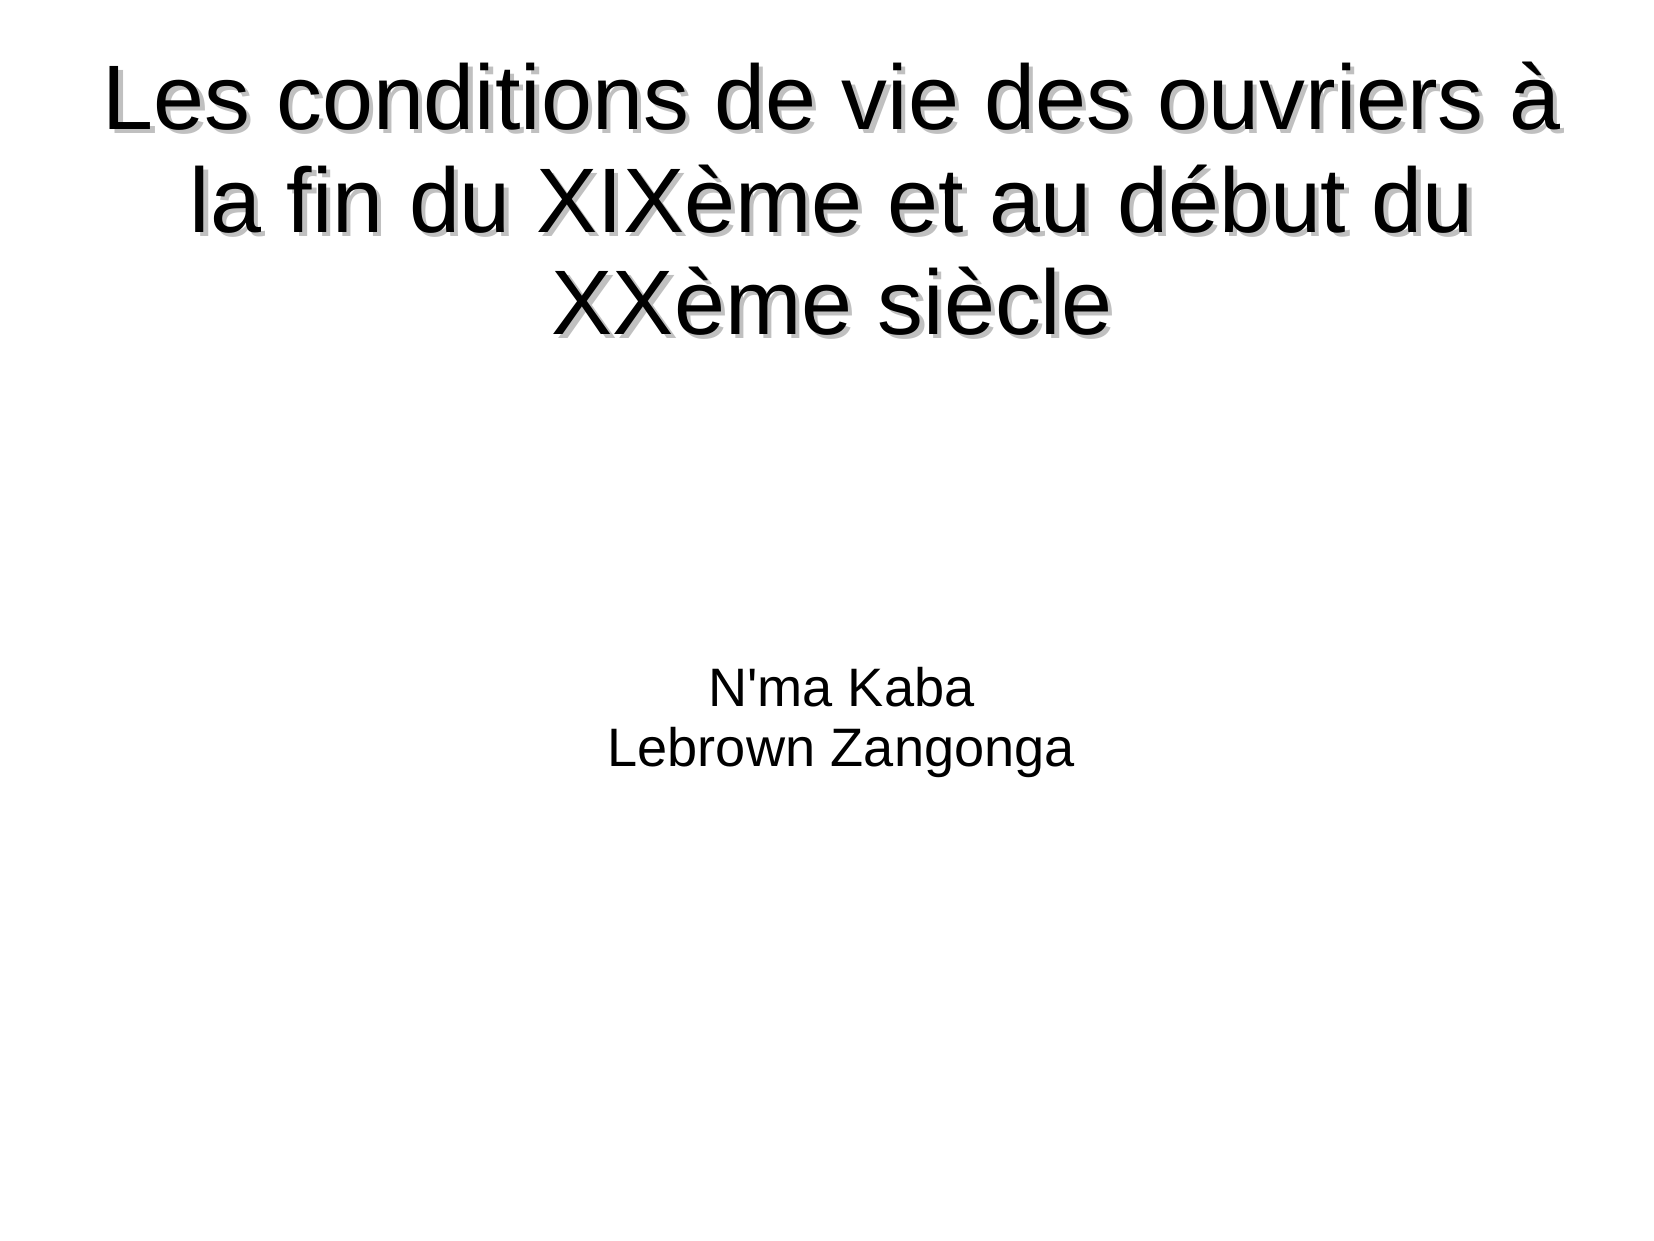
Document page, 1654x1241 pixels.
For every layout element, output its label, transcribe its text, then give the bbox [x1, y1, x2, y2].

title Les conditions de vie des ouvriers à la fin du XIXème et au début du XXème siècle [88, 46, 1577, 355]
text_box N'ma Kaba Lebrown Zangonga [590, 649, 1093, 827]
